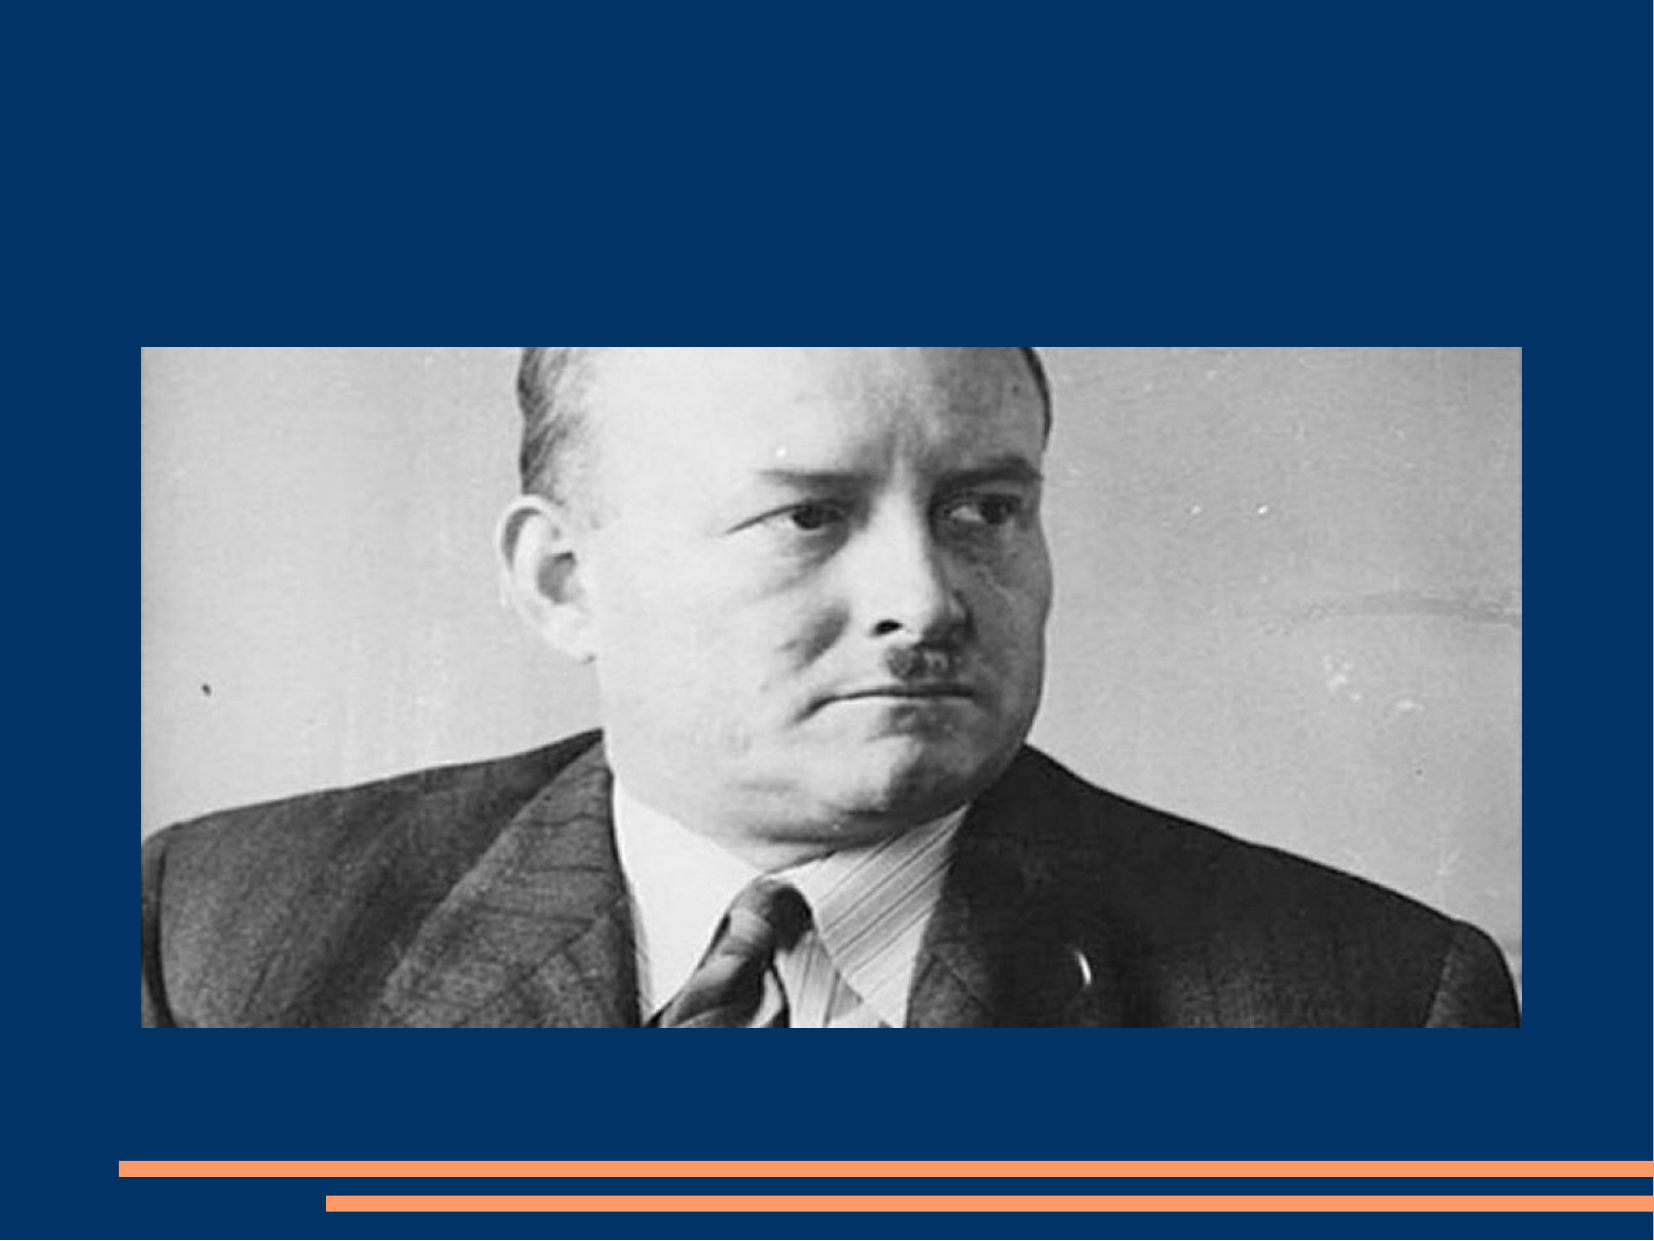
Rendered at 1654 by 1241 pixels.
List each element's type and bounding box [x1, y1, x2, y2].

picture [141, 347, 1522, 1028]
